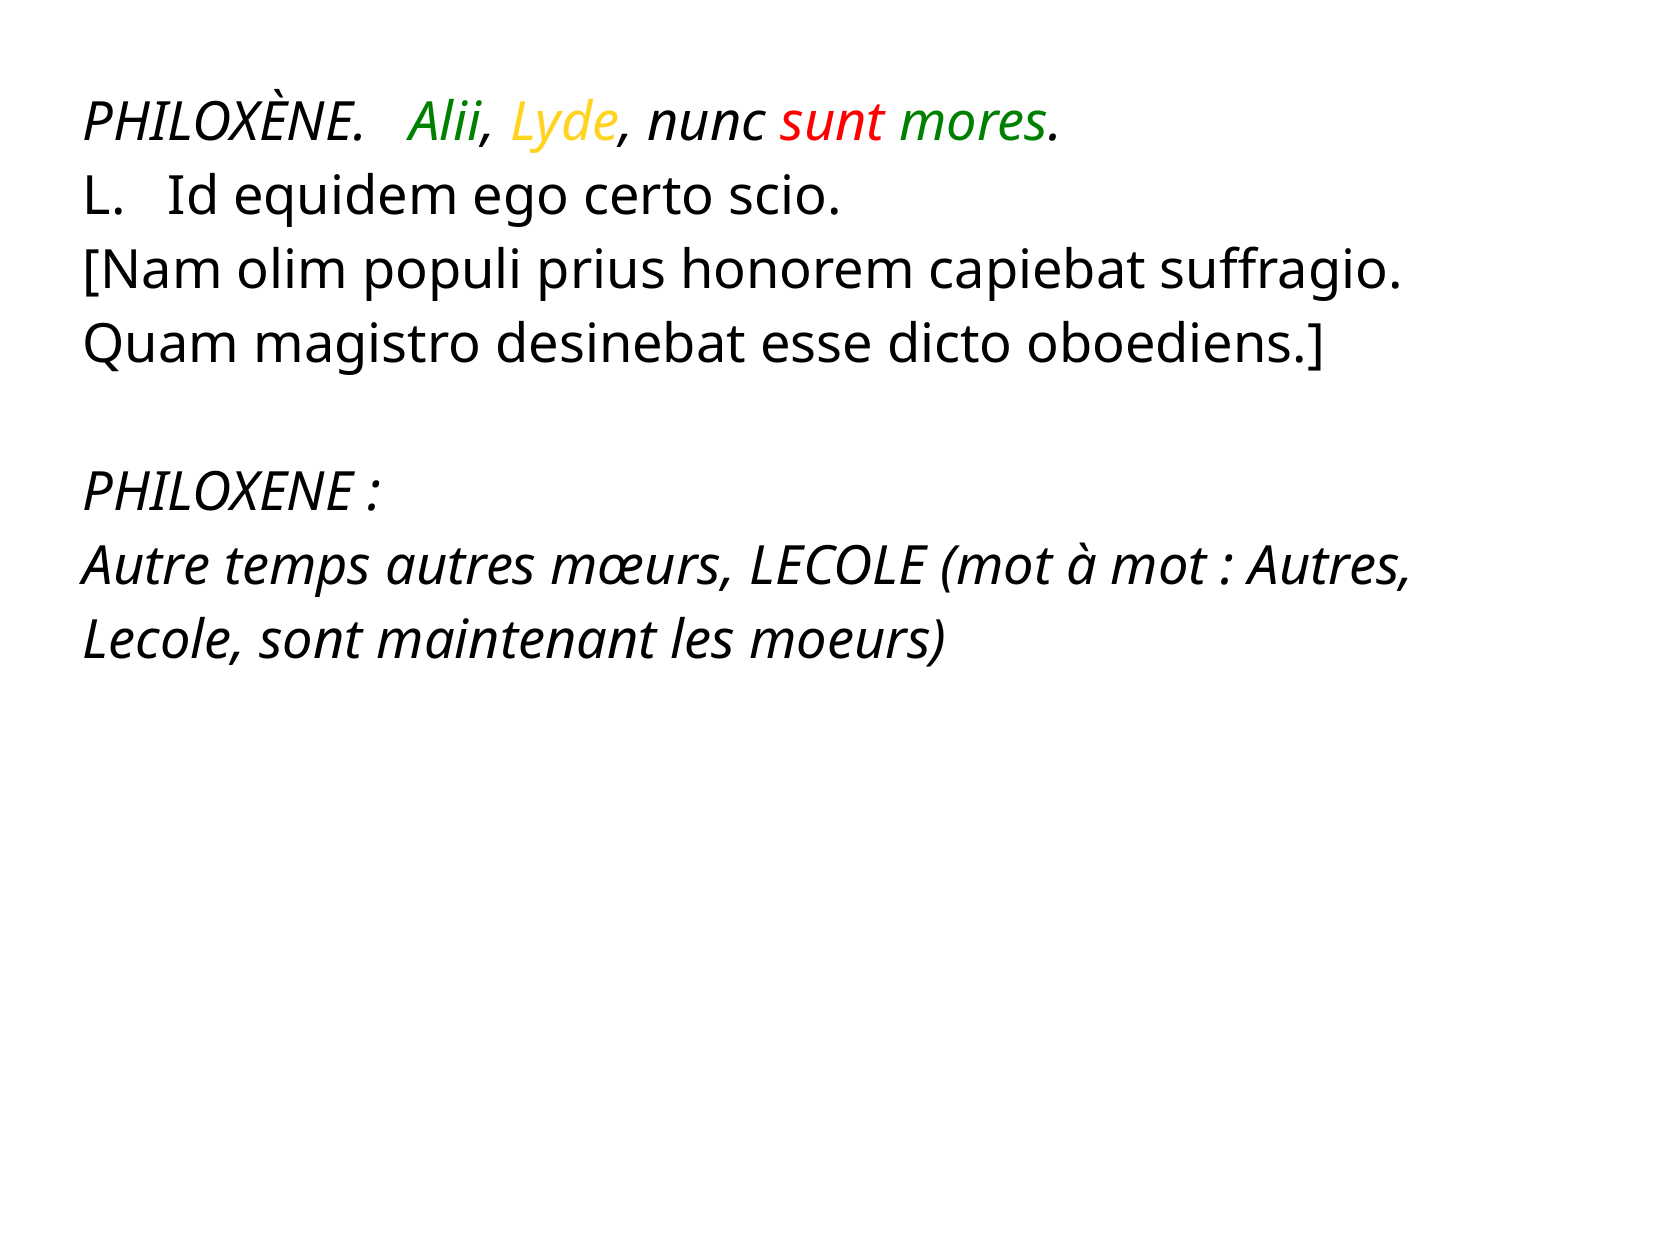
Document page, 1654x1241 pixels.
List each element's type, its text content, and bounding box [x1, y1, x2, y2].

list PHILOXÈNE. Alii, Lyde, nunc sunt mores. L. Id equidem ego certo scio. [Nam olim populi prius honorem capiebat suffragio. Quam magistro desinebat esse dicto oboediens.] PHILOXENE : Autre temps autres mœurs, LECOLE (mot à mot : Autres, Lecole, sont maintenant les moeurs) [82, 82, 1571, 1109]
